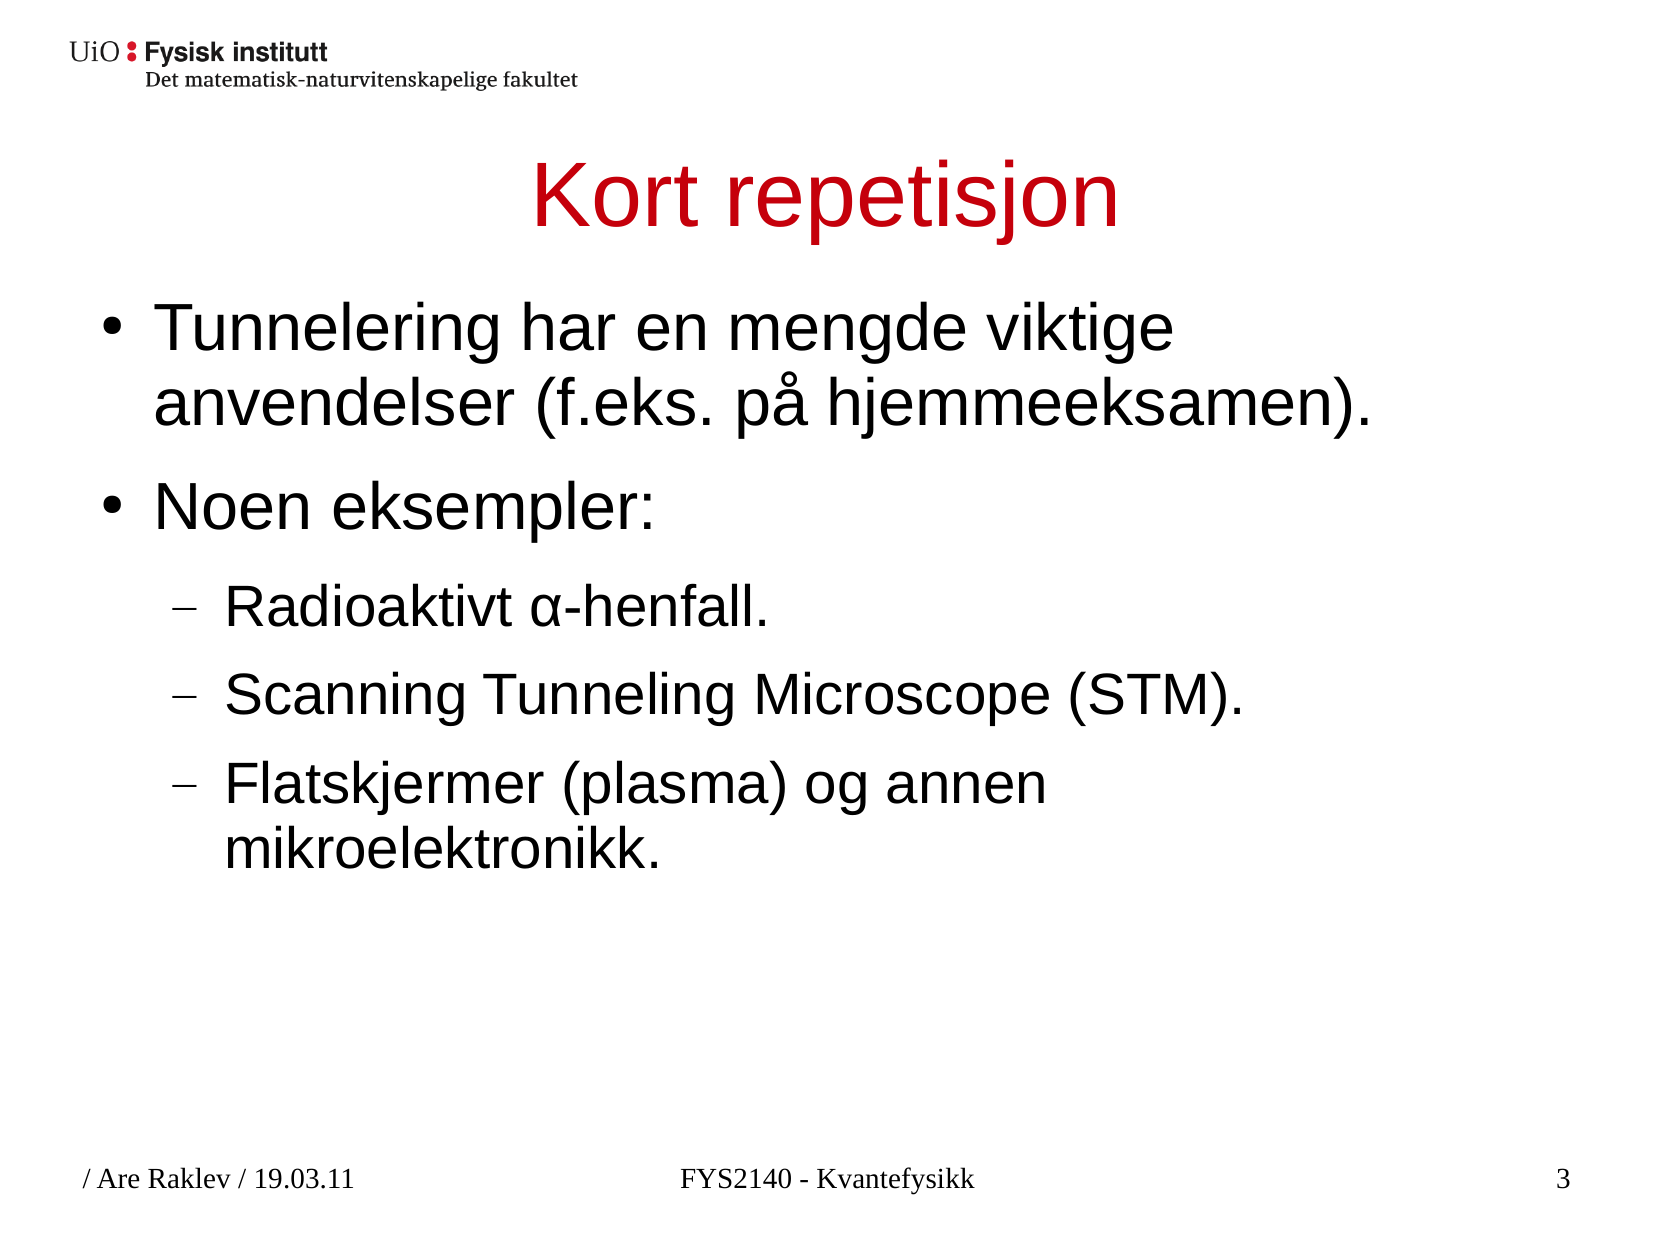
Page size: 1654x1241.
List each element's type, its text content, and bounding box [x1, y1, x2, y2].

list Tunnelering har en mengde viktige anvendelser (f.eks. på hjemmeeksamen). Noen eksempler: Radioaktivt α-henfall. Scanning Tunneling Microscope (STM). Flatskjermer (plasma) og annen mikroelektronikk. [82, 290, 1501, 1094]
picture [68, 37, 581, 93]
title Kort repetisjon [82, 90, 1571, 298]
